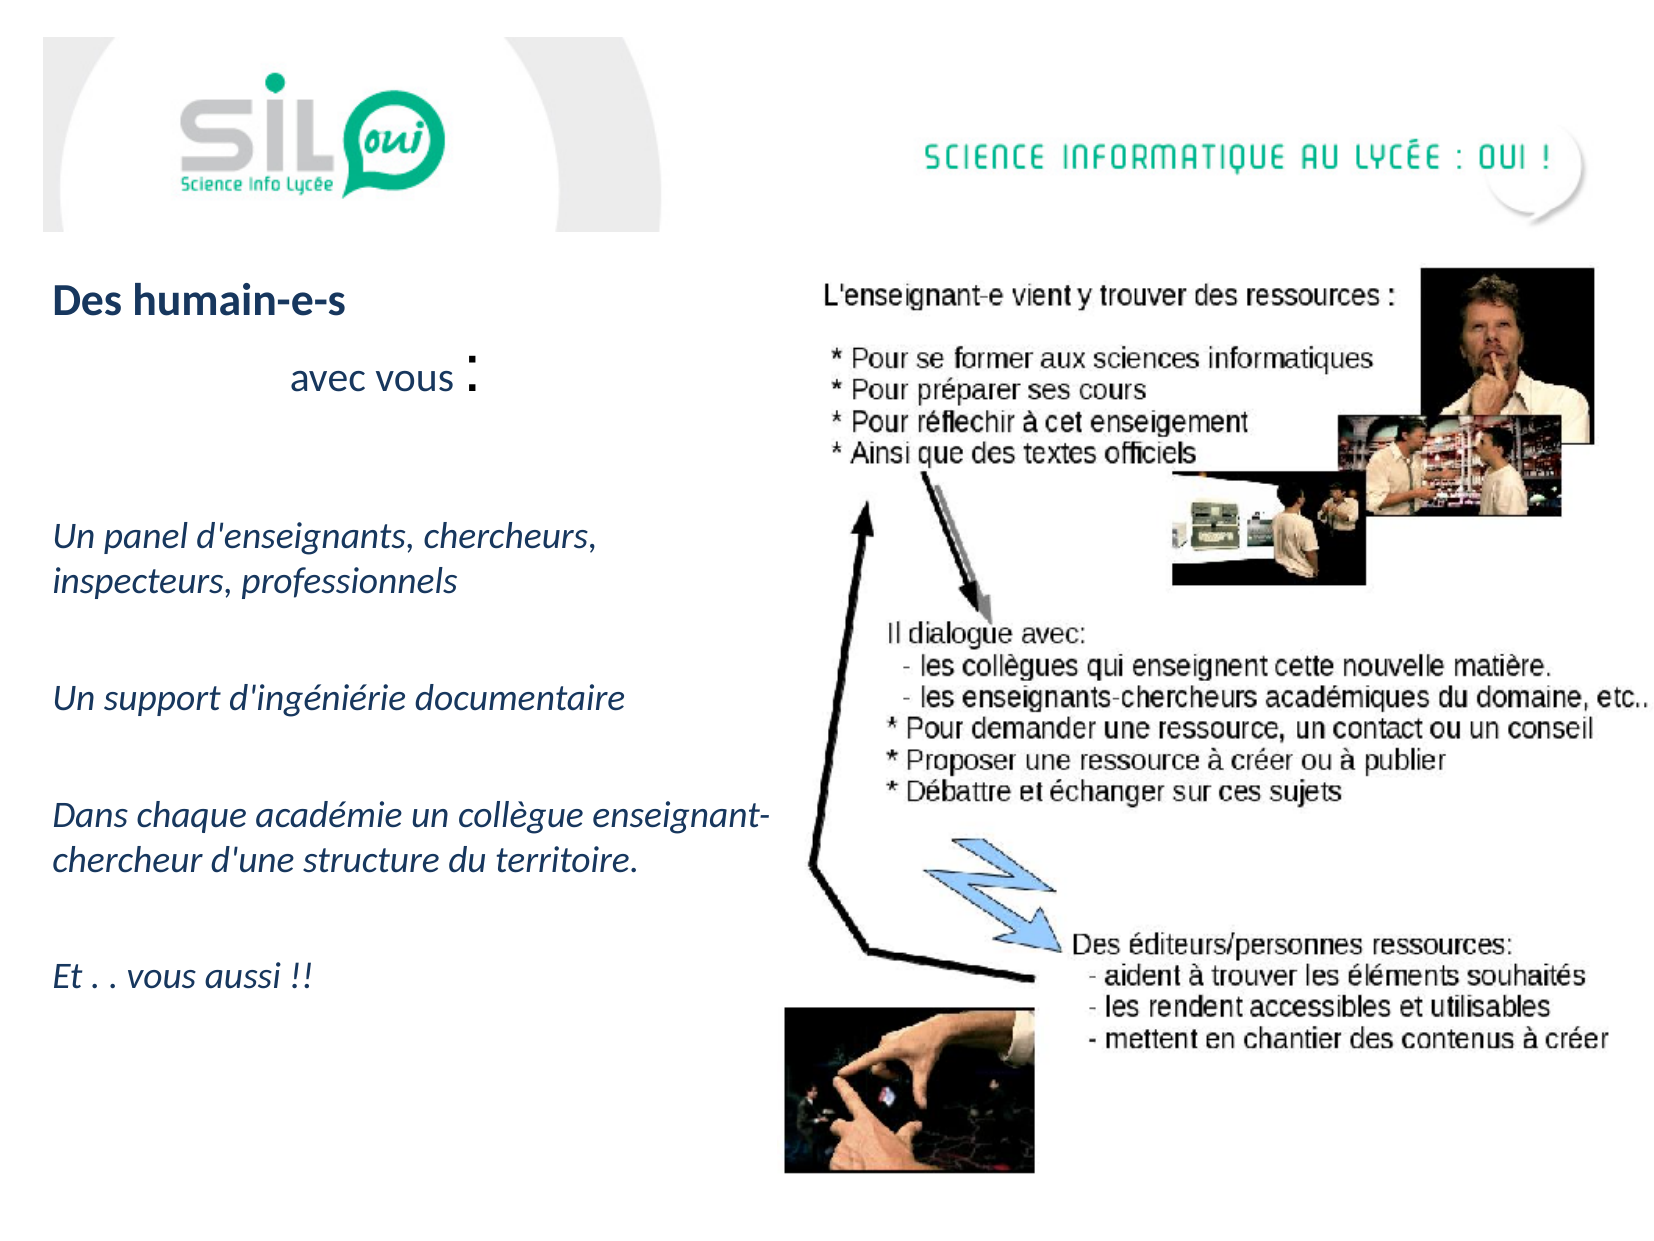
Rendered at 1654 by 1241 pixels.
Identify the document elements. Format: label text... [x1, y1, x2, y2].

picture [43, 37, 1613, 232]
picture [777, 262, 1654, 1175]
list Des humain-e-s avec vous : Un panel d'enseignants, chercheurs, inspecteurs, professionnels Un support d'ingéniérie documentaire Dans chaque académie un collègue enseignant-chercheur d'une structure du territoire. Et . . vous aussi !! [37, 262, 777, 1088]
